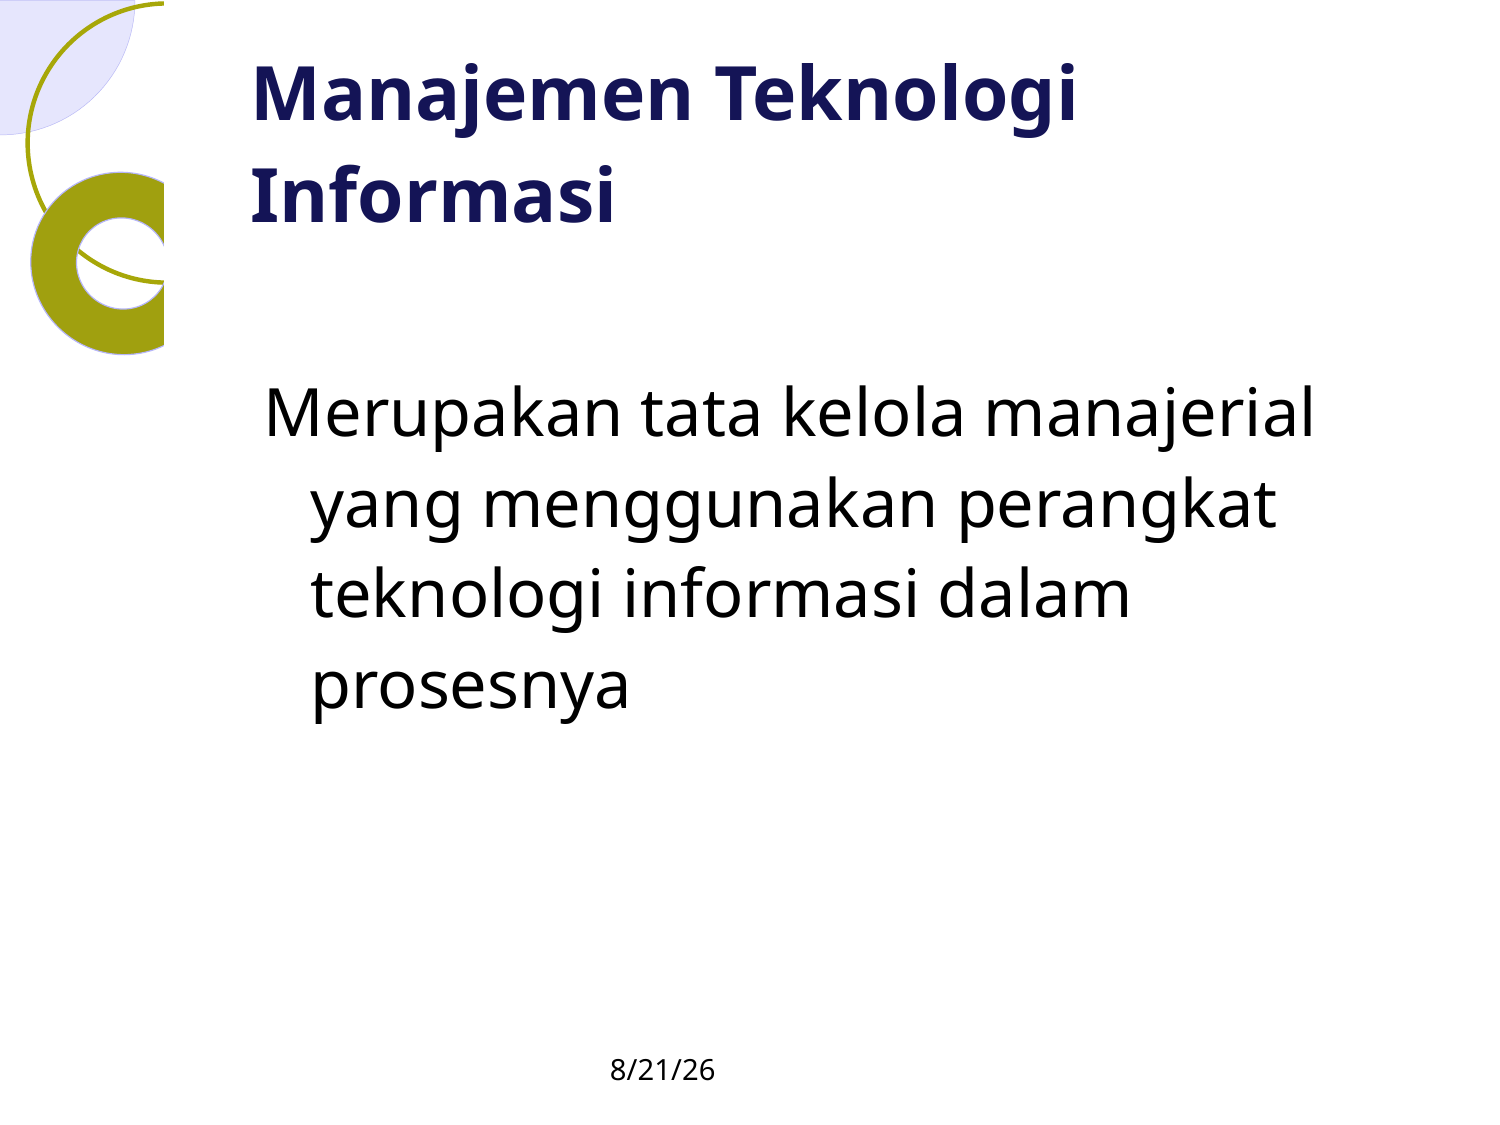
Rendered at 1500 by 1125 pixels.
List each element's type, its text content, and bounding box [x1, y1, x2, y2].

list Merupakan tata kelola manajerial yang menggunakan perangkat teknologi informasi dalam prosesnya [235, 350, 1466, 1116]
title Manajemen Teknologi Informasi [235, 33, 1466, 244]
